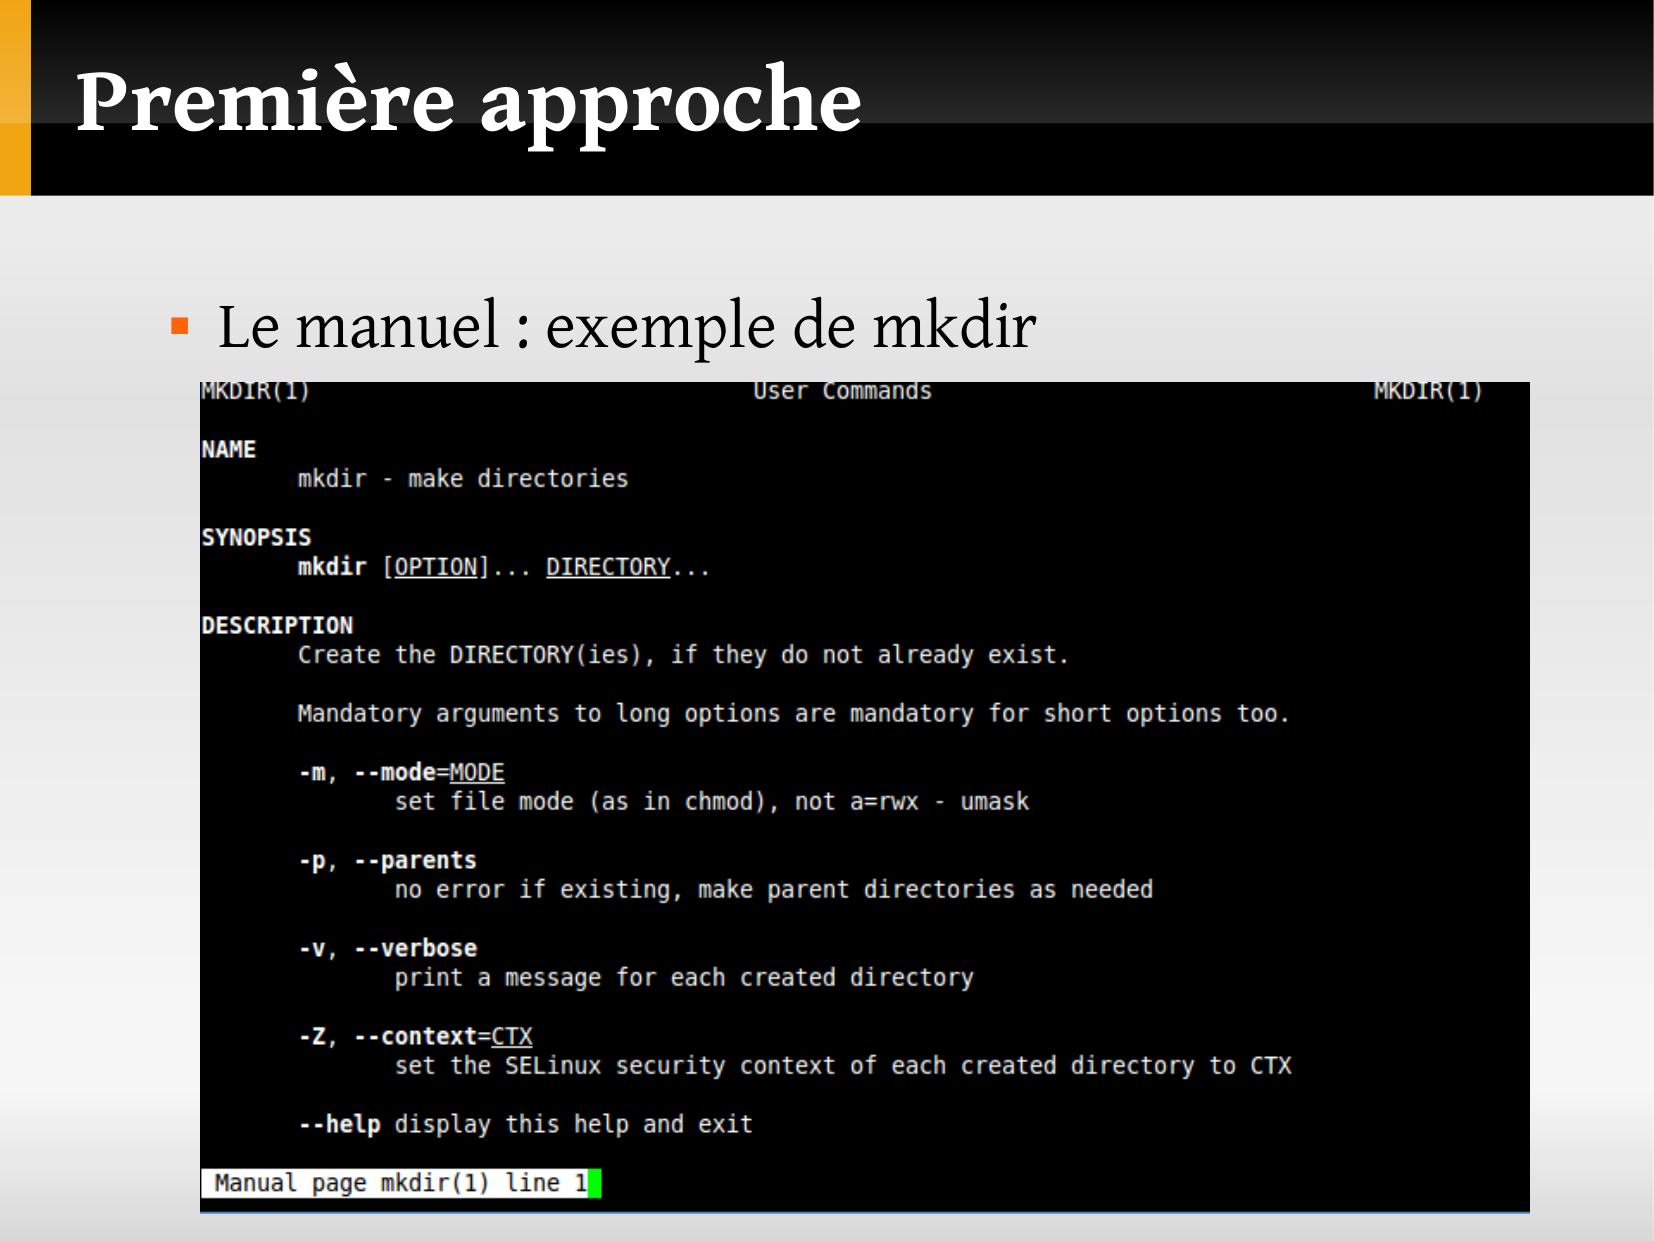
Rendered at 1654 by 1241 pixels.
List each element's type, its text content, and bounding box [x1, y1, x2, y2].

picture [0, 0, 1654, 1241]
title Première approche [76, 7, 1565, 200]
list Le manuel : exemple de mkdir [76, 288, 1565, 1241]
picture [200, 382, 1530, 1214]
